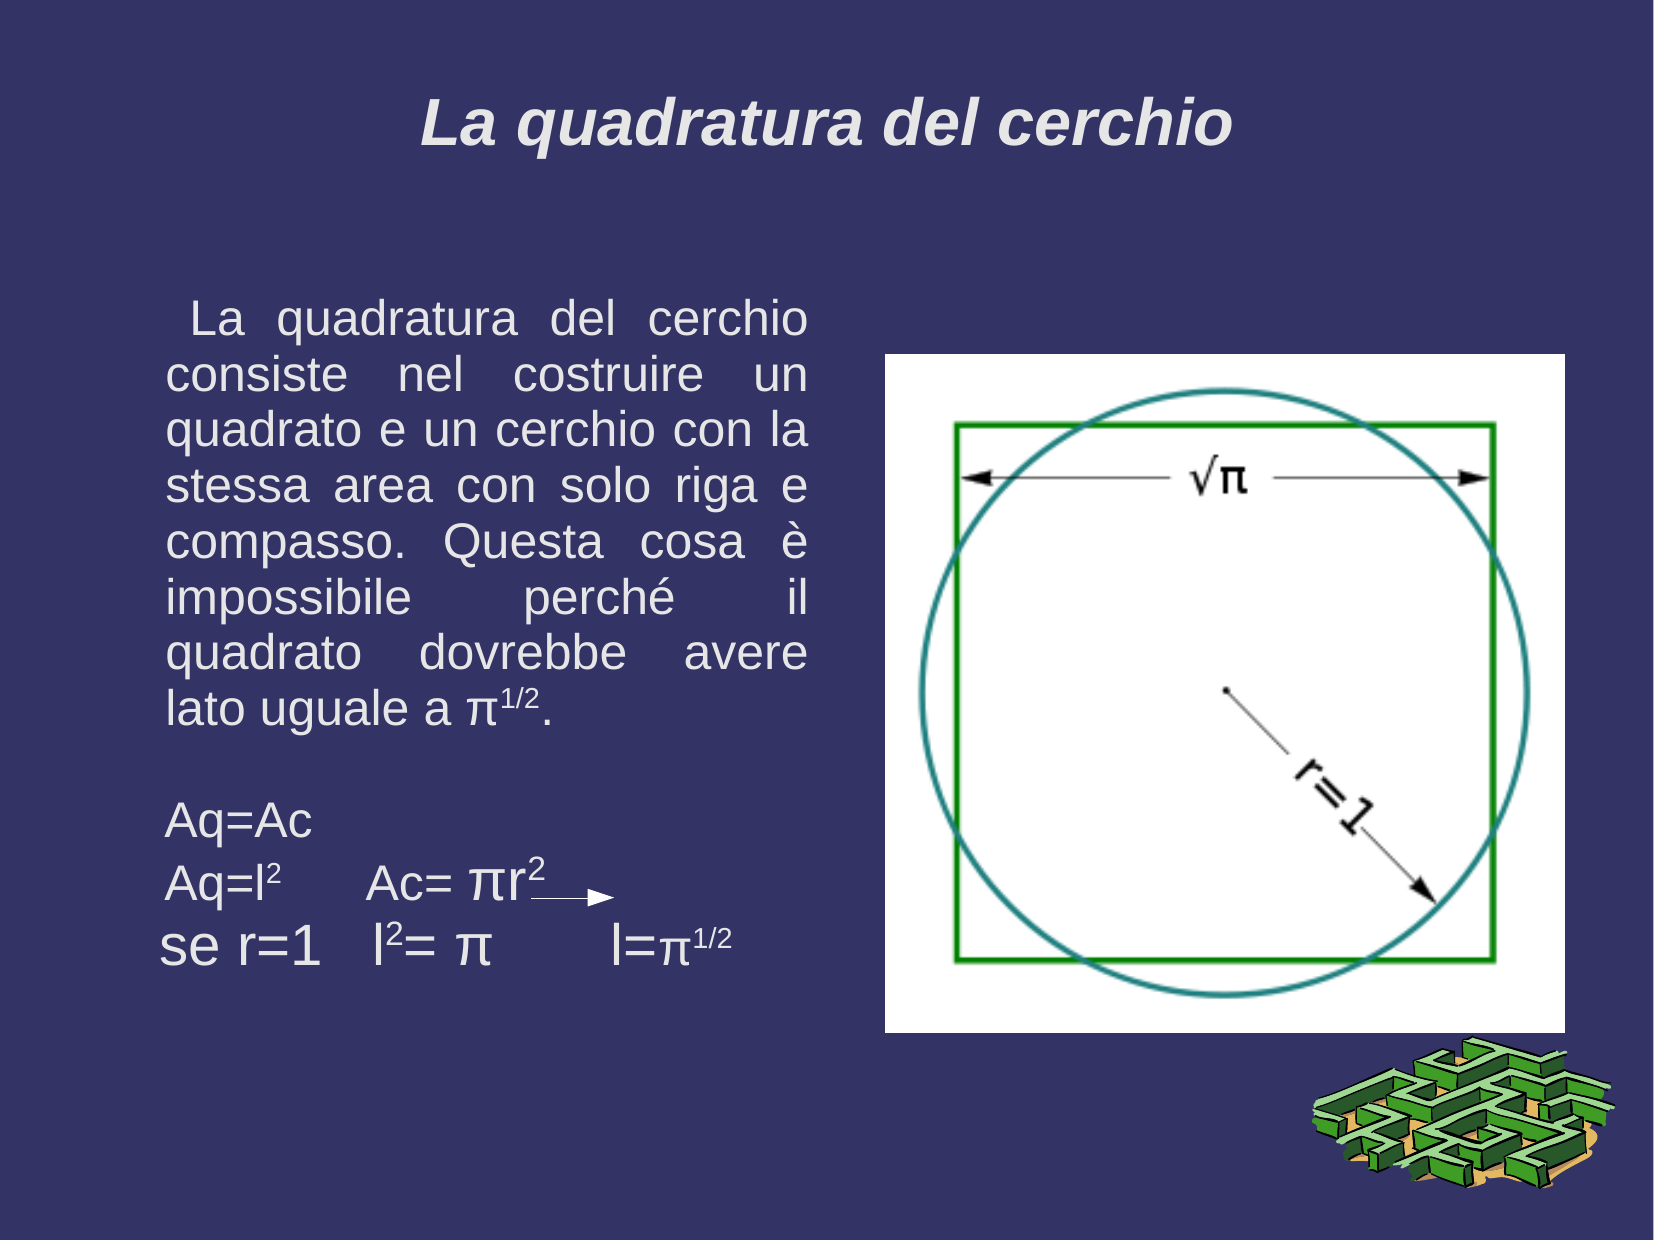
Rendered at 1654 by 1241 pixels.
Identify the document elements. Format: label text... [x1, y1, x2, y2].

title La quadratura del cerchio [121, 19, 1534, 227]
picture [885, 354, 1565, 1033]
list La quadratura del cerchio consiste nel costruire un quadrato e un cerchio con la stessa area con solo riga e compasso. Questa cosa è impossibile perché il quadrato dovrebbe avere lato uguale a π1/2. Aq=Ac Aq=l2 Ac= πr2 se r=1 l2= π l=π1/2 [82, 290, 809, 1109]
